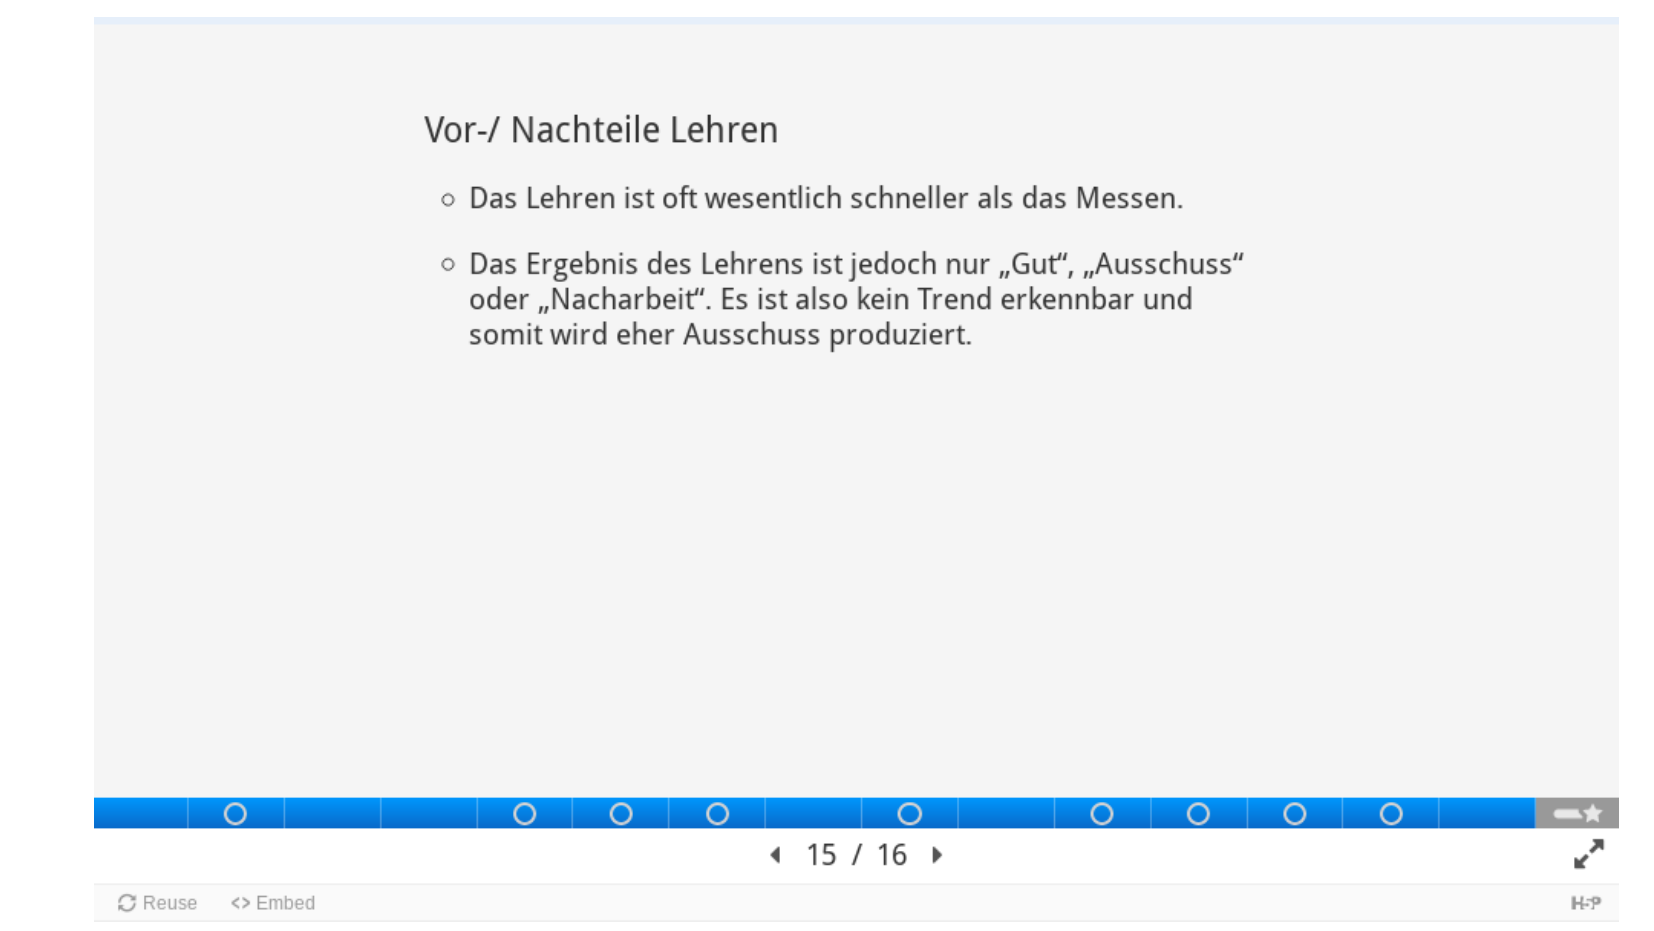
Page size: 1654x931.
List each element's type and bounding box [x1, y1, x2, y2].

picture [94, 17, 1619, 922]
